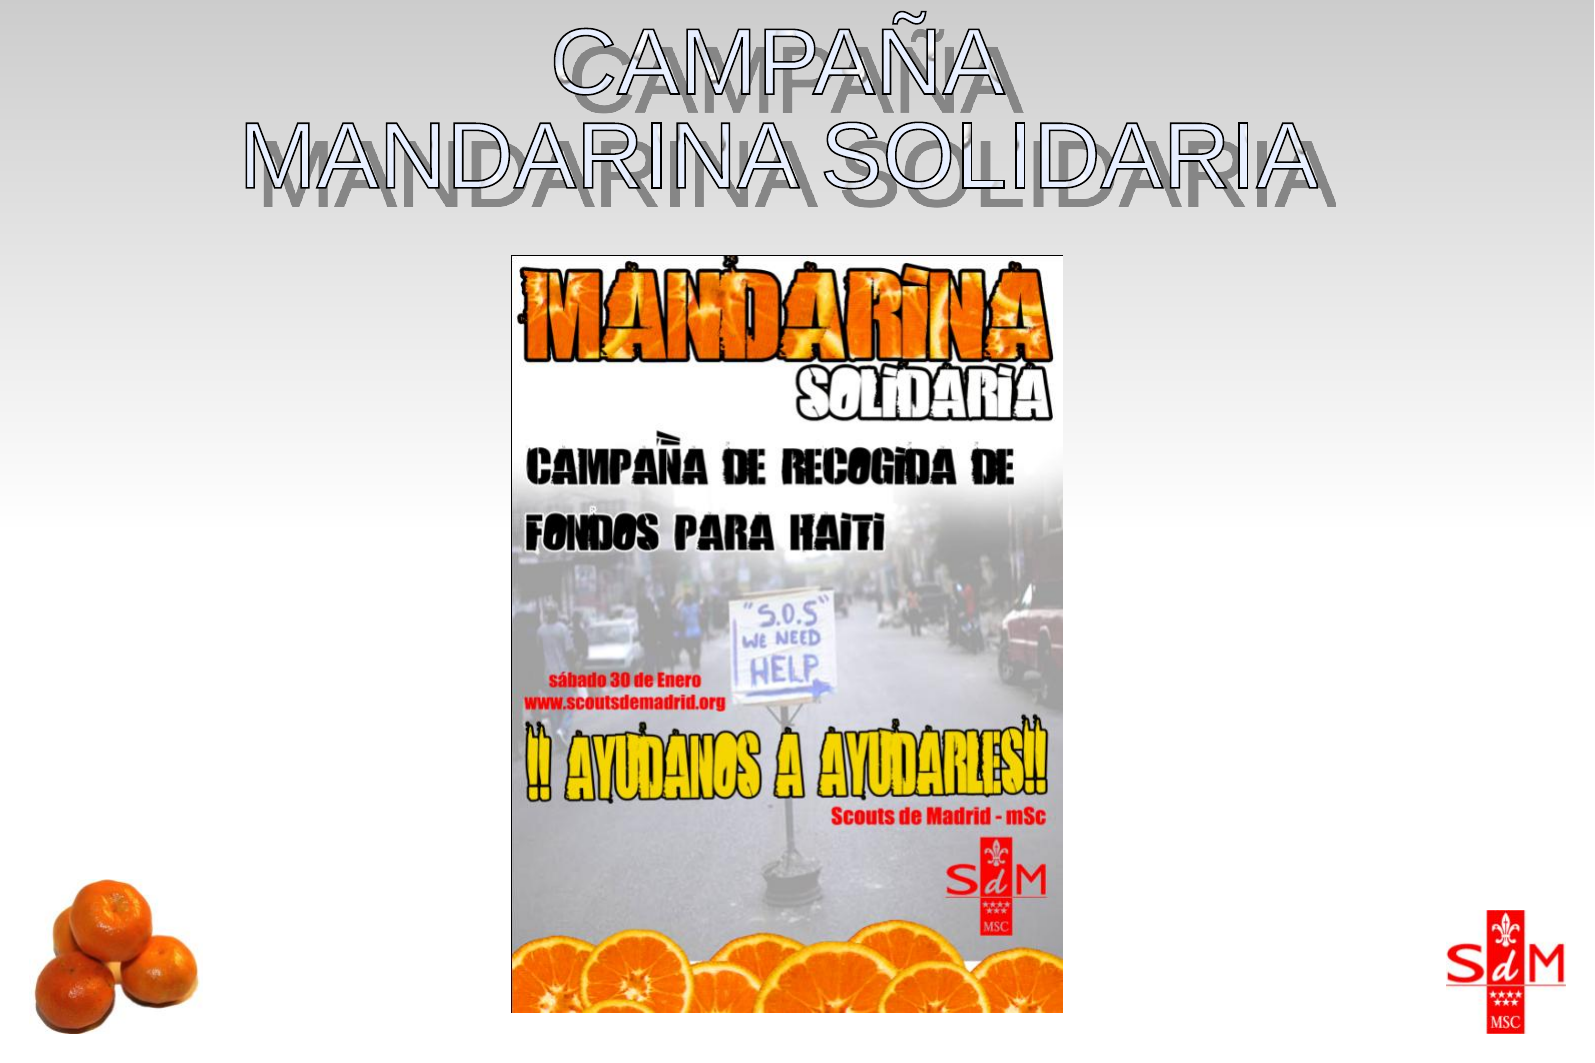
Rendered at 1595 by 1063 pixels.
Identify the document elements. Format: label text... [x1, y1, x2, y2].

text_box CAMPAÑA MANDARINA SOLIDARIA [737, 123, 800, 188]
text_box CAMPAÑA MANDARINA SOLIDARIA [246, 123, 309, 188]
text_box CAMPAÑA MANDARINA SOLIDARIA [677, 123, 730, 188]
text_box CAMPAÑA MANDARINA SOLIDARIA [617, 29, 680, 95]
text_box CAMPAÑA MANDARINA SOLIDARIA [824, 122, 879, 189]
picture [1446, 910, 1566, 1034]
text_box CAMPAÑA MANDARINA SOLIDARIA [652, 123, 661, 188]
text_box CAMPAÑA MANDARINA SOLIDARIA [812, 29, 875, 95]
text_box CAMPAÑA MANDARINA SOLIDARIA [583, 123, 640, 188]
picture [29, 879, 203, 1034]
text_box CAMPAÑA MANDARINA SOLIDARIA [1256, 123, 1318, 188]
text_box CAMPAÑA MANDARINA SOLIDARIA [1100, 123, 1163, 188]
text_box CAMPAÑA MANDARINA SOLIDARIA [962, 123, 1005, 188]
text_box CAMPAÑA MANDARINA SOLIDARIA [886, 122, 951, 189]
text_box CAMPAÑA MANDARINA SOLIDARIA [1015, 123, 1025, 188]
text_box CAMPAÑA MANDARINA SOLIDARIA [882, 29, 935, 95]
text_box CAMPAÑA MANDARINA SOLIDARIA [765, 29, 815, 95]
text_box CAMPAÑA MANDARINA SOLIDARIA [1239, 123, 1248, 188]
picture [511, 255, 1063, 1013]
text_box CAMPAÑA MANDARINA SOLIDARIA [1040, 123, 1097, 188]
text_box CAMPAÑA MANDARINA SOLIDARIA [687, 29, 750, 95]
text_box CAMPAÑA MANDARINA SOLIDARIA [942, 29, 1005, 95]
text_box CAMPAÑA MANDARINA SOLIDARIA [1170, 123, 1227, 188]
text_box CAMPAÑA MANDARINA SOLIDARIA [316, 123, 379, 188]
text_box CAMPAÑA MANDARINA SOLIDARIA [514, 123, 576, 188]
text_box CAMPAÑA MANDARINA SOLIDARIA [554, 28, 614, 95]
text_box CAMPAÑA MANDARINA SOLIDARIA [386, 123, 439, 188]
text_box CAMPAÑA MANDARINA SOLIDARIA [454, 123, 510, 188]
